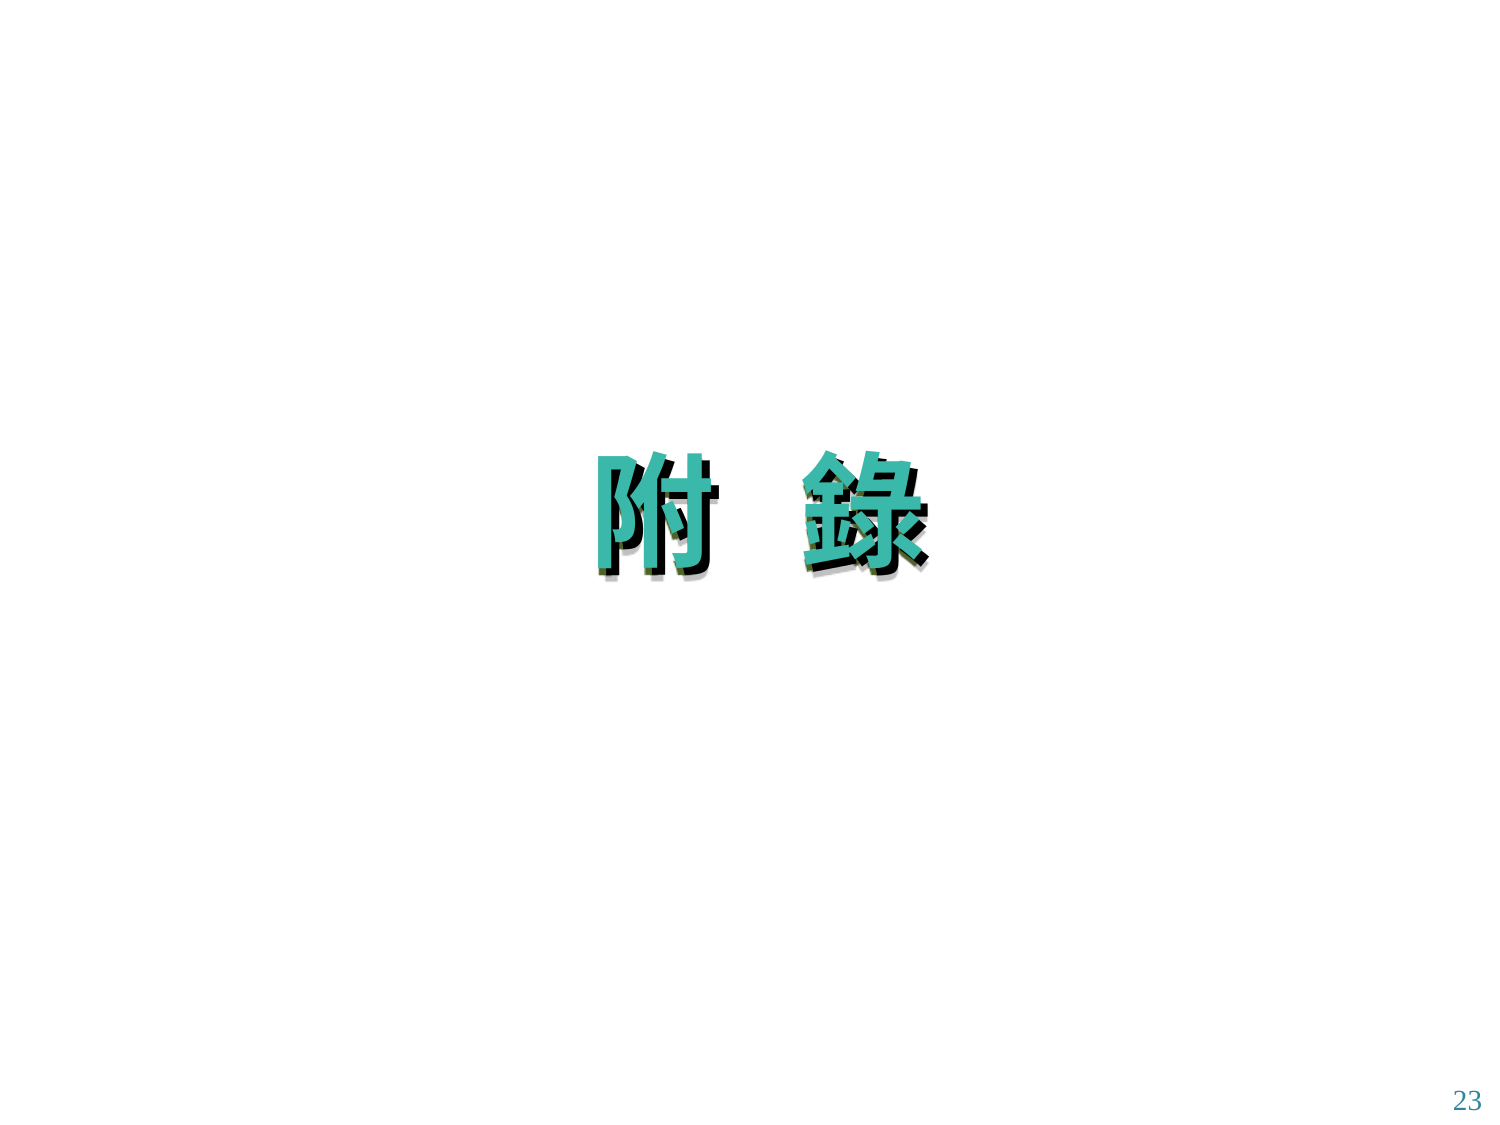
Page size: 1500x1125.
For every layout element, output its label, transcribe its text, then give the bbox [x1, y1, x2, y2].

text_box 附 錄 [148, 491, 1366, 1125]
